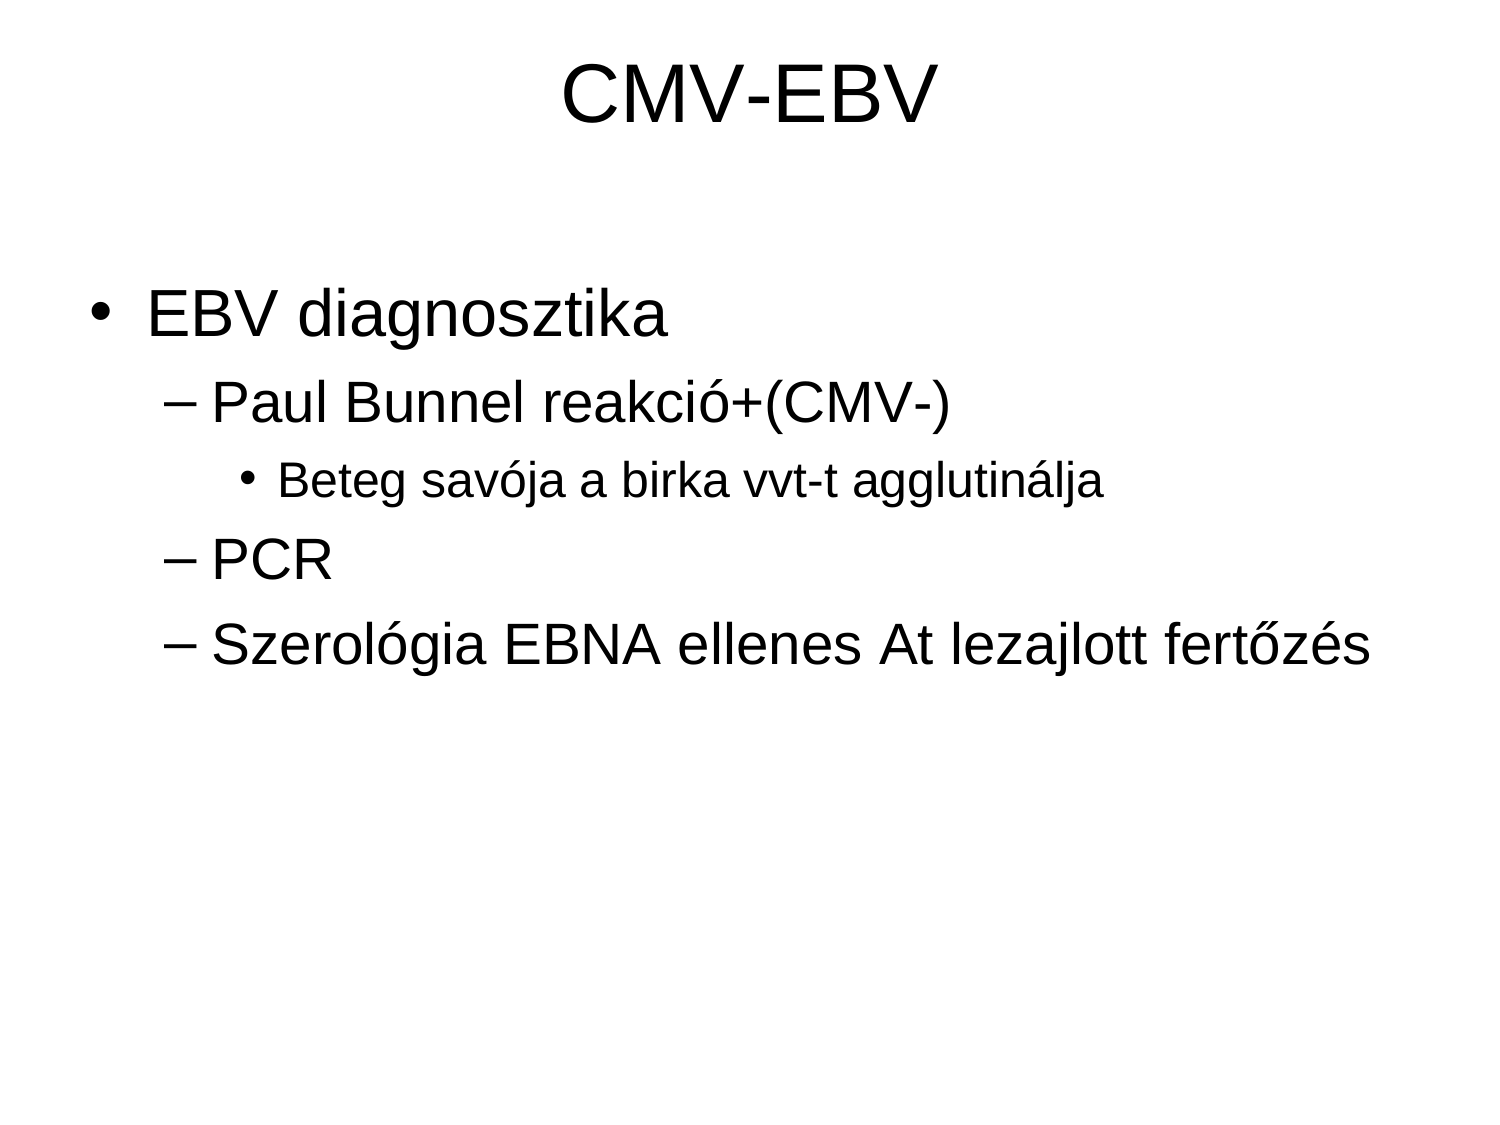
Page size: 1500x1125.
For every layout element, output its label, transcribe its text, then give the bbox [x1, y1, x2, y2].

list EBV diagnosztika Paul Bunnel reakció+(CMV-) Beteg savója a birka vvt-t agglutinálja PCR Szerológia EBNA ellenes At lezajlott fertőzés [75, 262, 1426, 1005]
title CMV-EBV [75, 31, 1426, 247]
